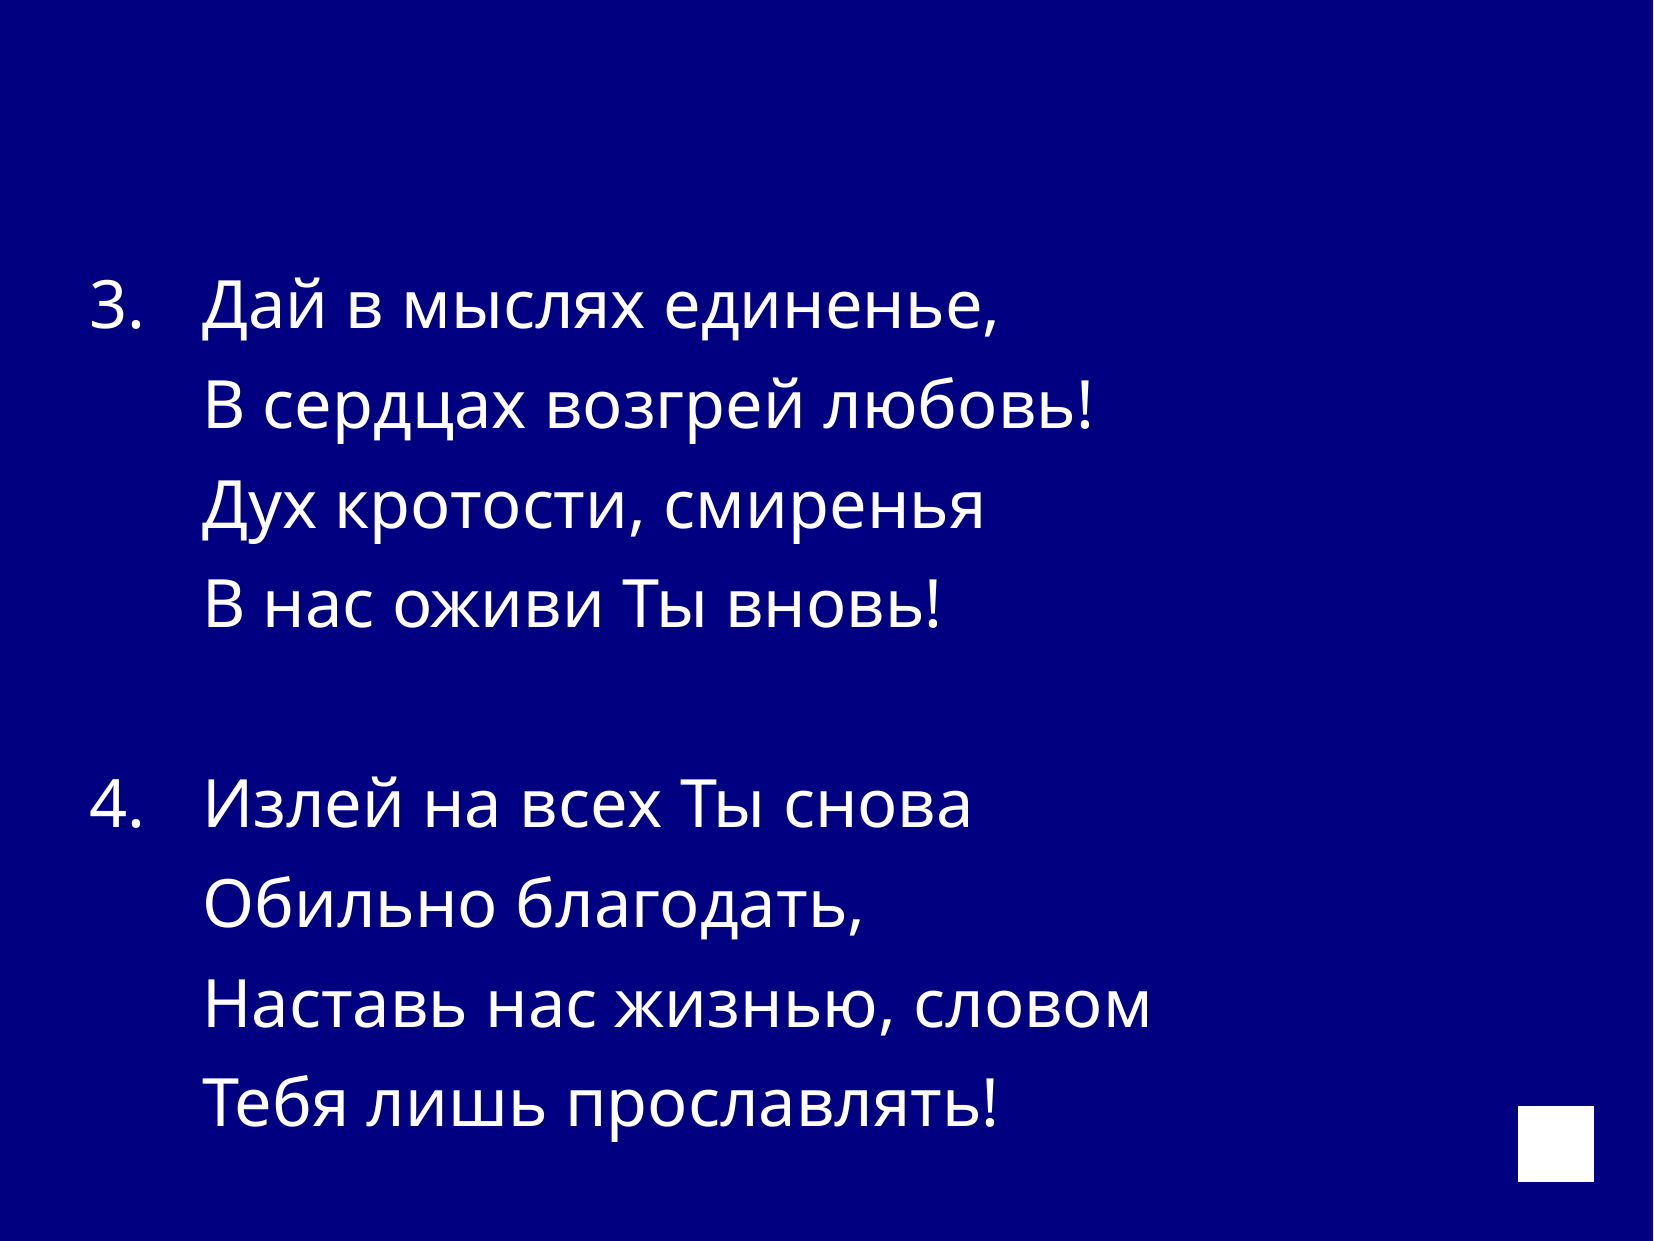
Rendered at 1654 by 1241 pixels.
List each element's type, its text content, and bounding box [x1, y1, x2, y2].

text_box 3. Дай в мыслях единенье, В сердцах возгрей любовь! Дух кротости, смиренья В нас оживи Ты вновь! 4. Излей на всех Ты снова Обильно благодать, Наставь нас жизнью, словом Тебя лишь прославлять! [75, 150, 1576, 1163]
text_box [1518, 1106, 1594, 1182]
